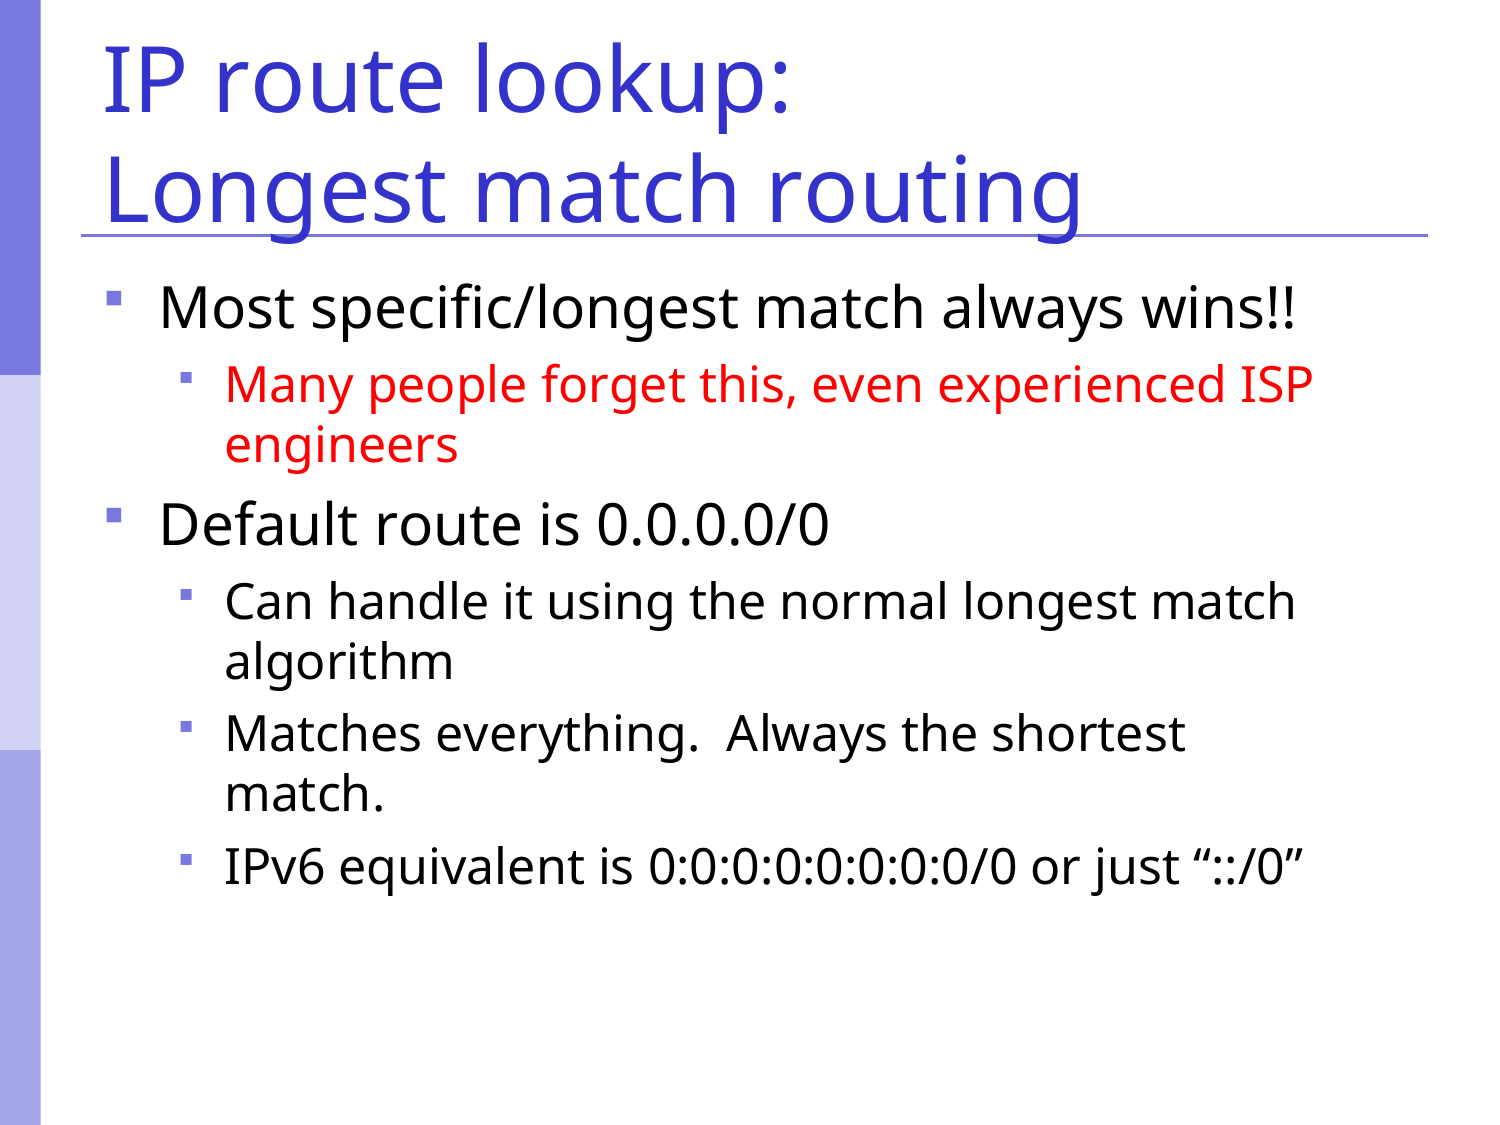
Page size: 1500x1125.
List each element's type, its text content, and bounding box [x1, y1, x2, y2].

list Most specific/longest match always wins!! Many people forget this, even experienced ISP engineers Default route is 0.0.0.0/0 Can handle it using the normal longest match algorithm Matches everything. Always the shortest match. IPv6 equivalent is 0:0:0:0:0:0:0:0/0 or just “::/0” [87, 262, 1363, 1032]
title IP route lookup: Longest match routing [87, 13, 1363, 249]
